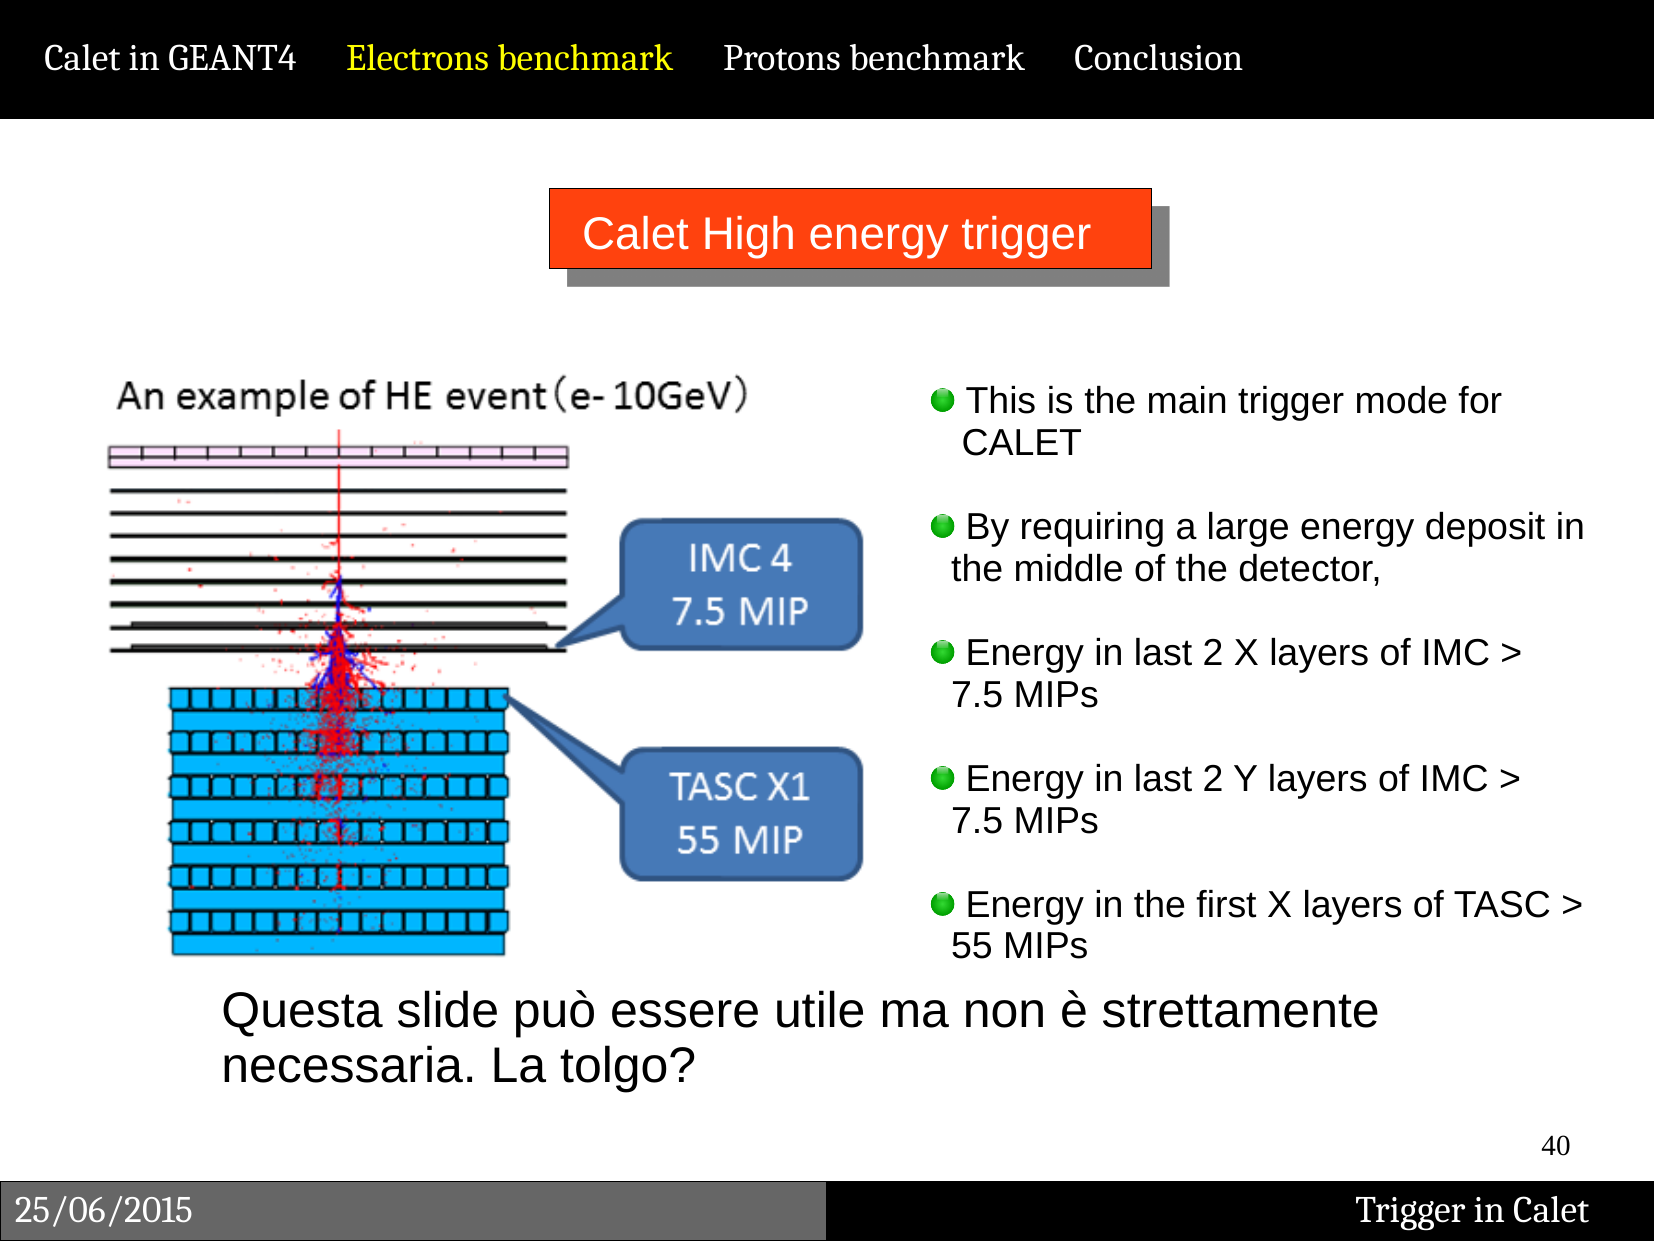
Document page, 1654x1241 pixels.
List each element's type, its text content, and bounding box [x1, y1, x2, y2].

text_box This is the main trigger mode for CALET By requiring a large energy deposit in the middle of the detector, Energy in last 2 X layers of IMC > 7.5 MIPs Energy in last 2 Y layers of IMC > 7.5 MIPs Energy in the first X layers of TASC > 55 MIPs [915, 371, 1654, 975]
text_box Questa slide può essere utile ma non è strettamente necessaria. La tolgo? [206, 974, 1506, 1102]
text_box Calet in GEANT4 Electrons benchmark Protons benchmark Conclusion [29, 29, 1625, 89]
text_box [0, 0, 1654, 119]
text_box 25/06/2015 [0, 1181, 246, 1240]
text_box Calet High energy trigger [567, 200, 1134, 269]
text_box [549, 188, 1152, 269]
text_box Trigger in Calet [1340, 1181, 1654, 1241]
picture [62, 360, 886, 981]
text_box [0, 1181, 1340, 1241]
